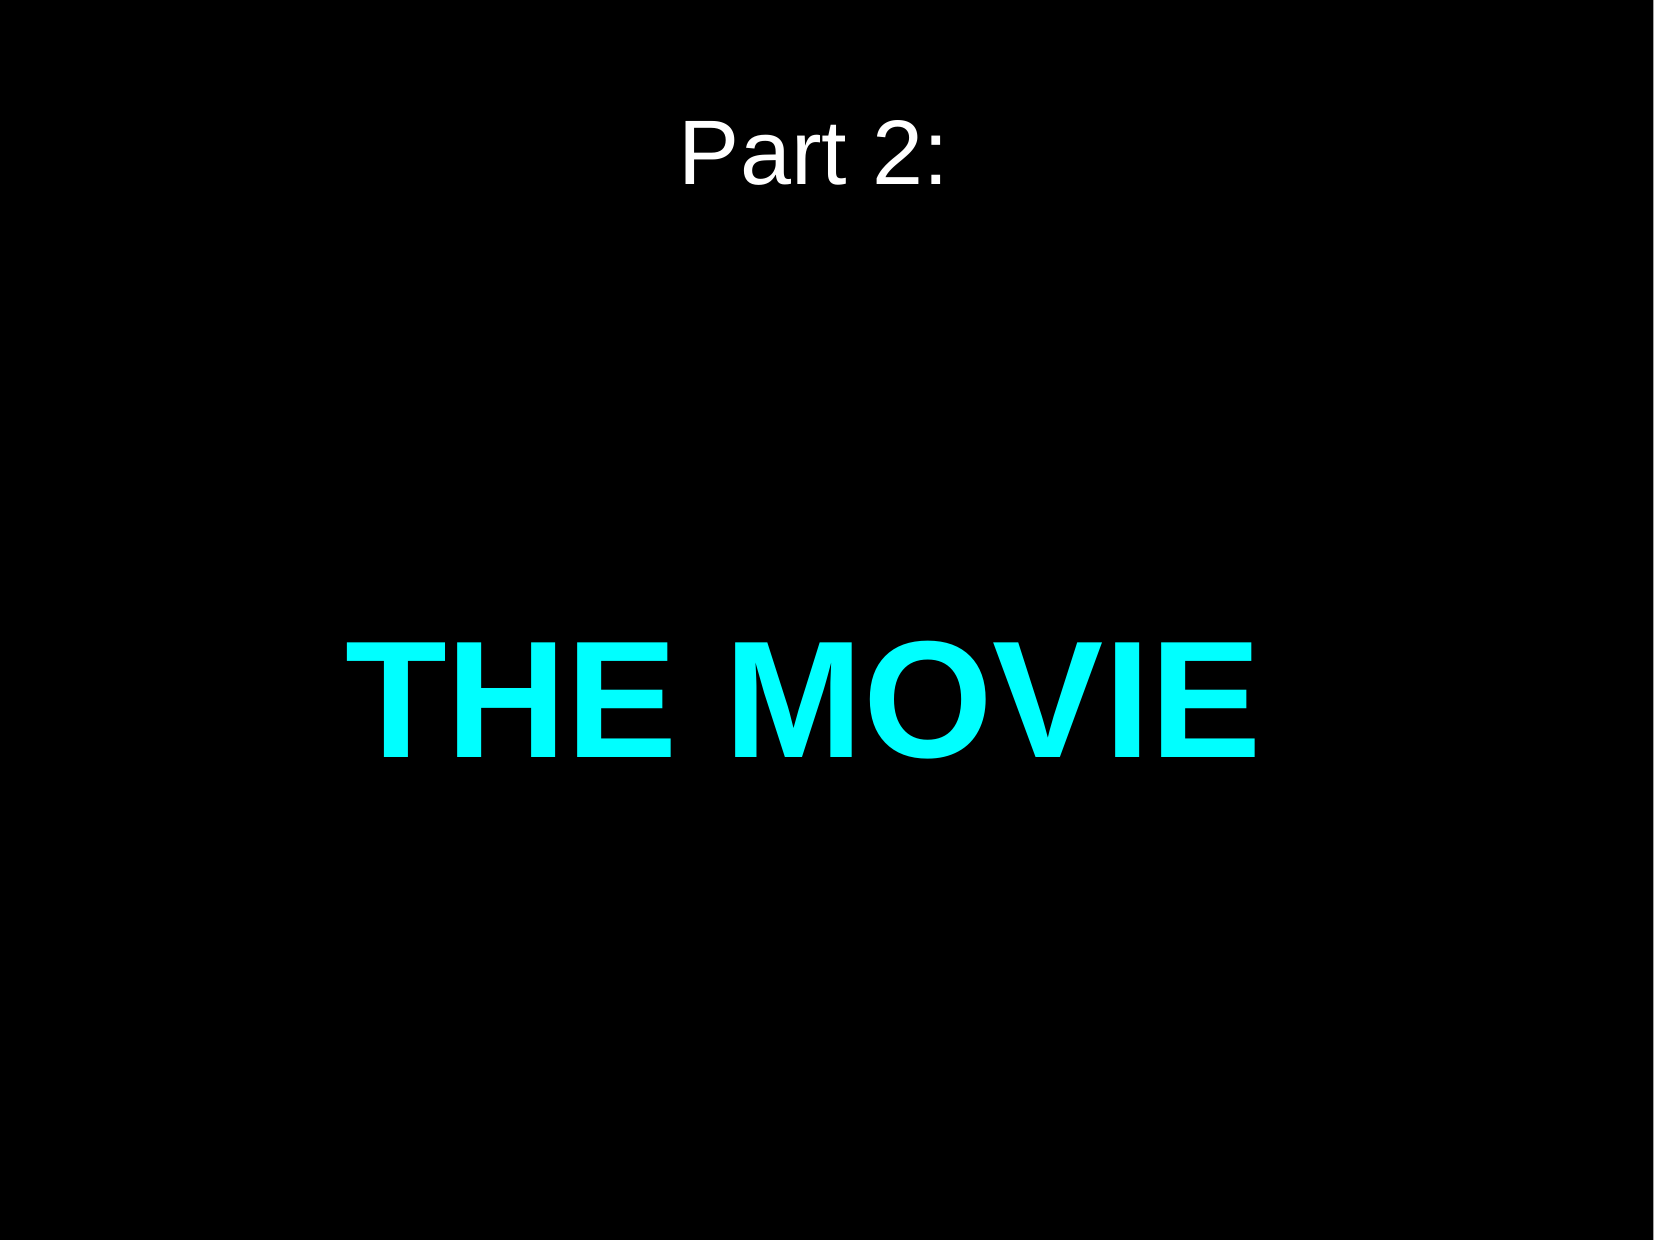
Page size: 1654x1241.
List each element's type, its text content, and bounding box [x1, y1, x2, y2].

subtitle THE MOVIE [82, 297, 1571, 1102]
title Part 2: [82, 49, 1571, 257]
